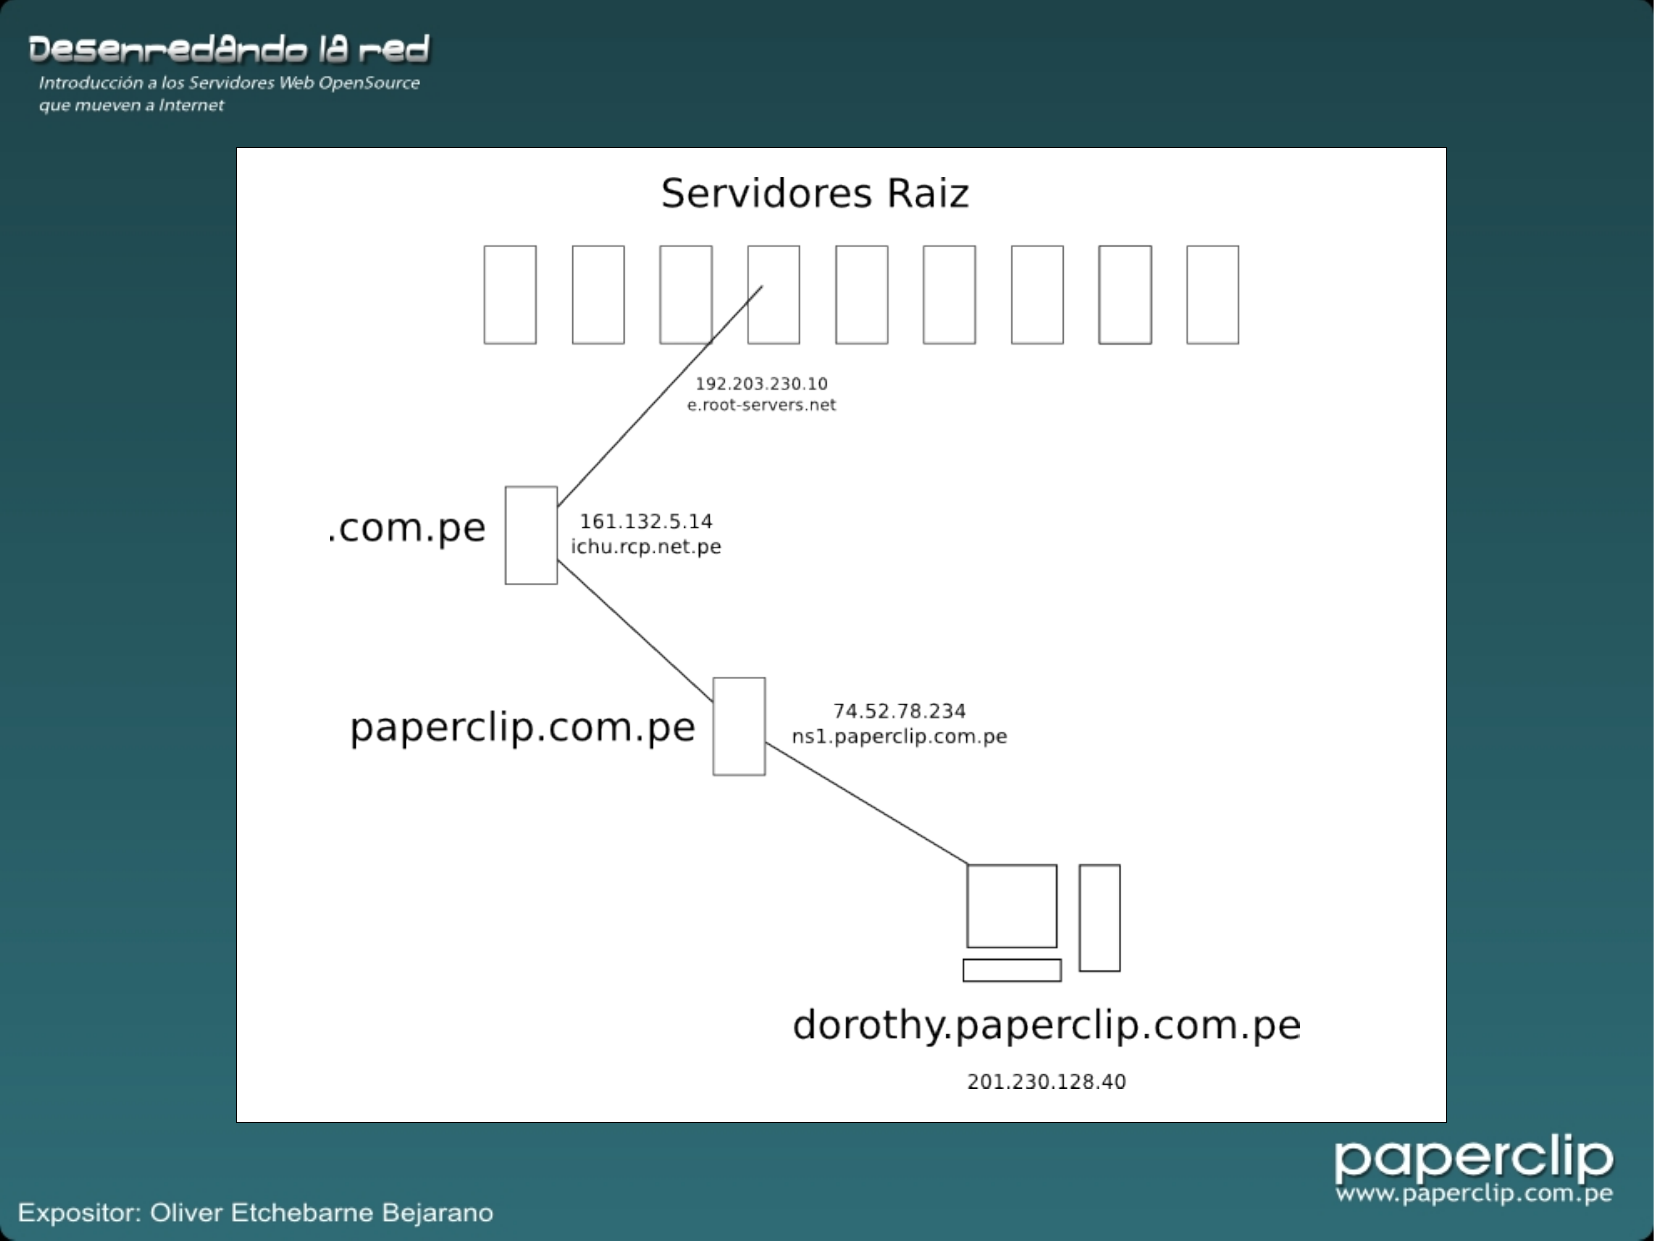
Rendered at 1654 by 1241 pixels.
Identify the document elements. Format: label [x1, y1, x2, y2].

picture [0, 0, 1654, 1241]
text_box [236, 147, 1447, 1123]
